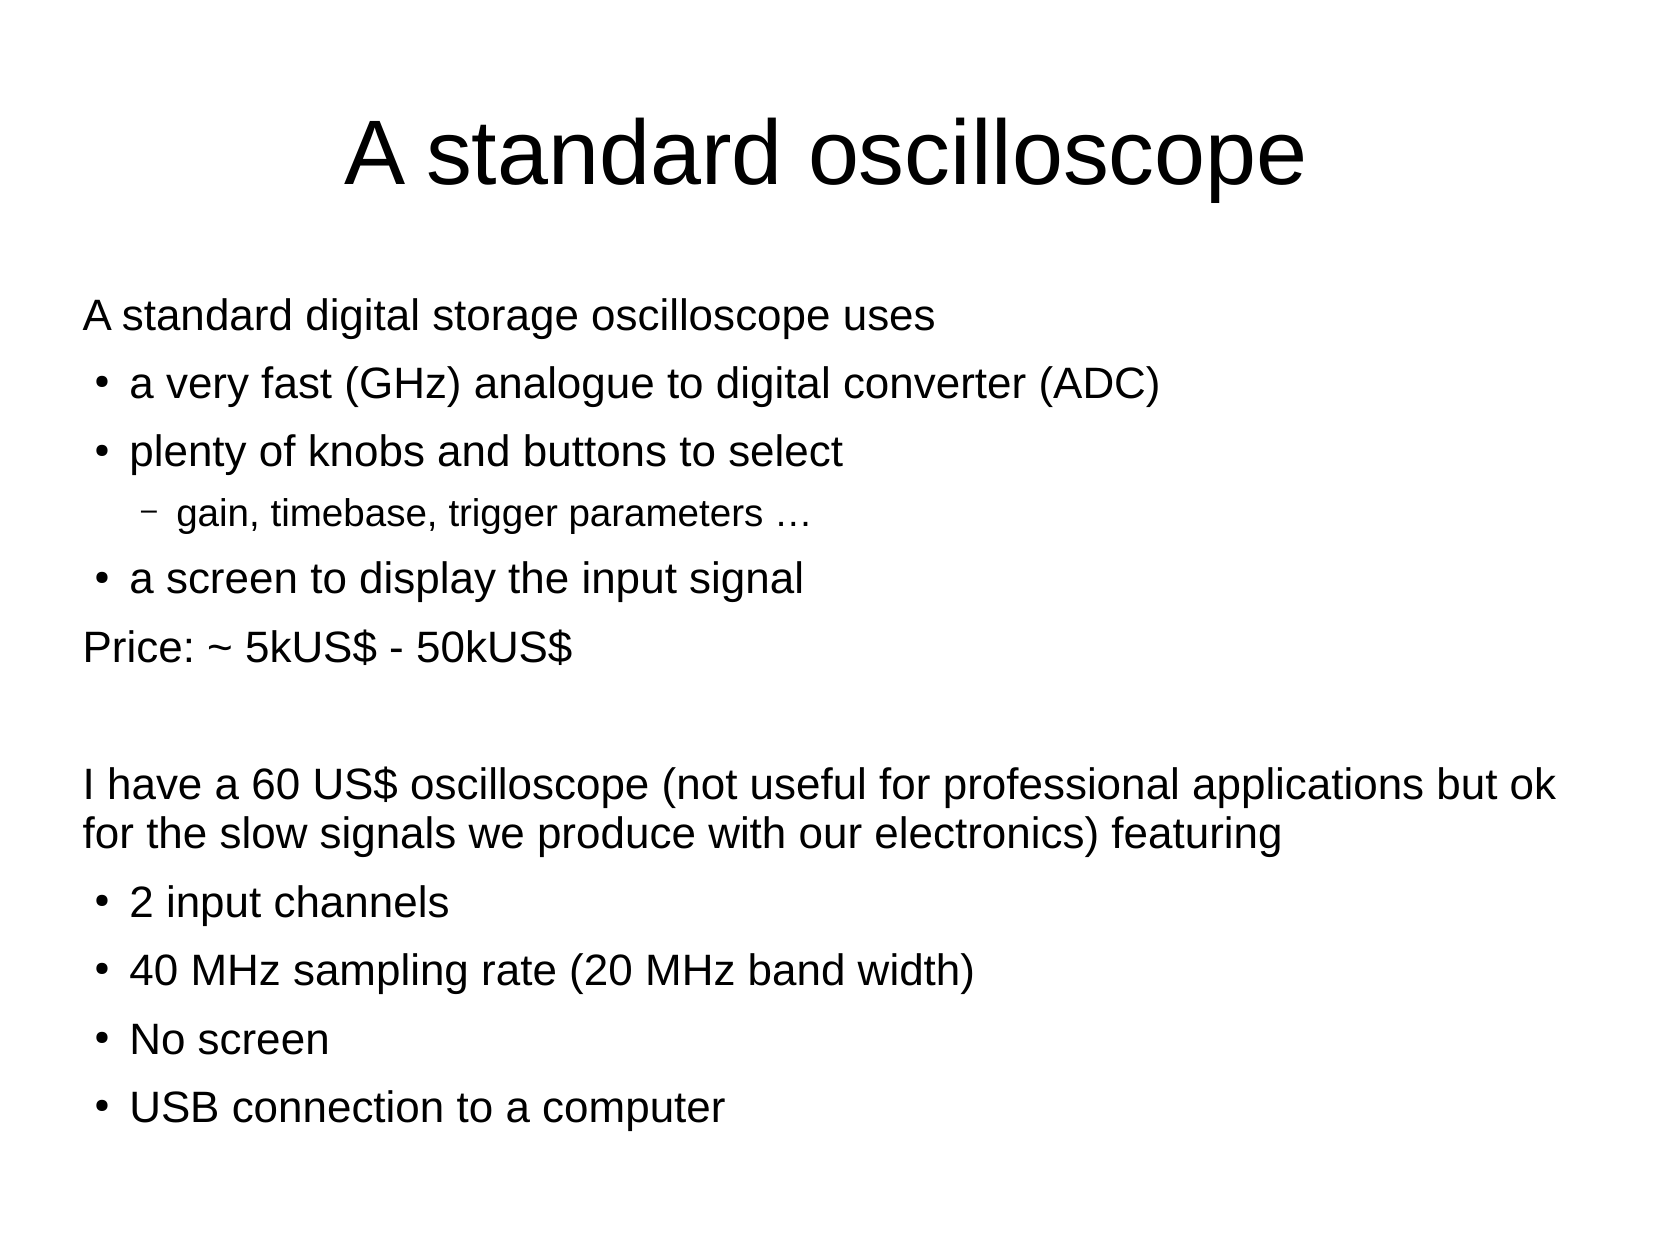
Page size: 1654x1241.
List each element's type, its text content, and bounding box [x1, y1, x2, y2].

title A standard oscilloscope [82, 49, 1571, 257]
list A standard digital storage oscilloscope uses a very fast (GHz) analogue to digital converter (ADC) plenty of knobs and buttons to select gain, timebase, trigger parameters … a screen to display the input signal Price: ~ 5kUS$ - 50kUS$ I have a 60 US$ oscilloscope (not useful for professional applications but ok for the slow signals we produce with our electronics) featuring 2 input channels 40 MHz sampling rate (20 MHz band width) No screen USB connection to a computer [82, 290, 1571, 1141]
